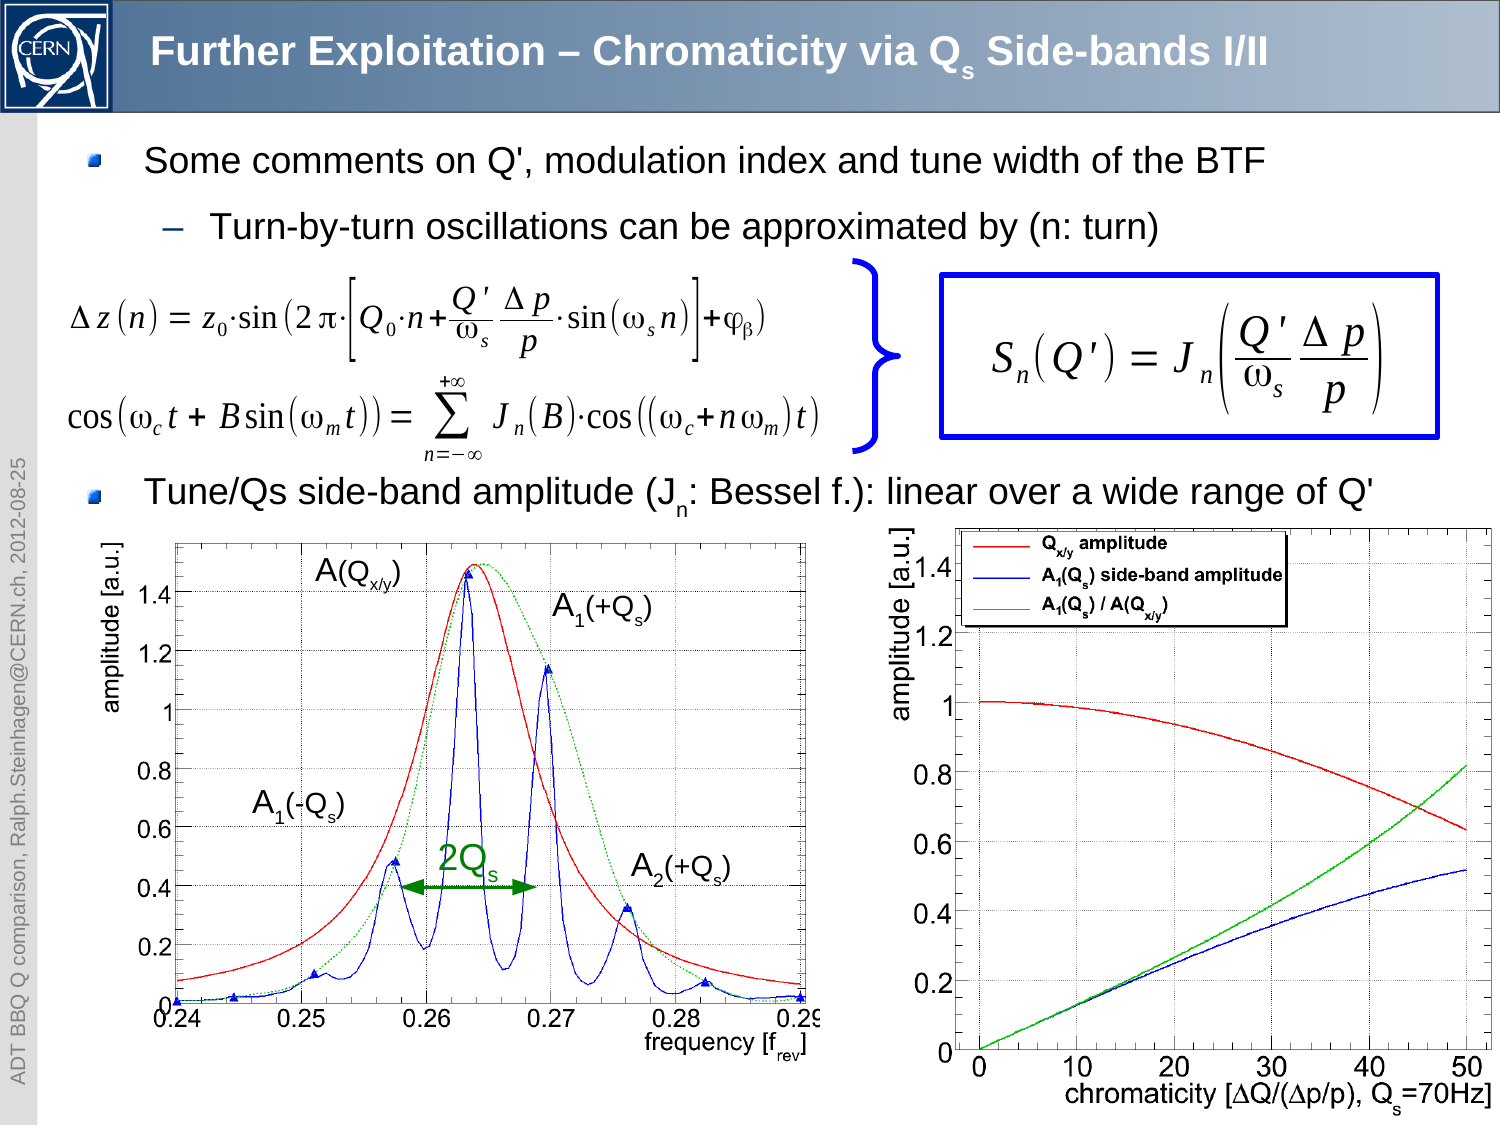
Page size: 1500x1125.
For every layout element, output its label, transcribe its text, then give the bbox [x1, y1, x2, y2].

picture [880, 516, 1500, 1123]
picture [87, 532, 820, 1067]
chart [58, 376, 829, 466]
text_box A1(+Qs) [537, 579, 771, 660]
title Further Exploitation – Chromaticity via Qs Side-bands I/II [150, 7, 1347, 106]
text_box A2(+Qs) [616, 839, 849, 920]
text_box A1(-Qs) [237, 776, 471, 857]
picture [0, 0, 113, 113]
list Some comments on Q', modulation index and tune width of the BTF Turn-by-turn oscillations can be approximated by (n: turn) Tune/Qs side-band amplitude (Jn: Bessel f.): linear over a wide range of Q' [944, 278, 1435, 434]
chart [61, 275, 774, 364]
chart [978, 301, 1397, 420]
list Some comments on Q', modulation index and tune width of the BTF Turn-by-turn oscillations can be approximated by (n: turn) Tune/Qs side-band amplitude (Jn: Bessel f.): linear over a wide range of Q' [87, 137, 1438, 1016]
text_box A(Qx/y) [300, 543, 557, 622]
